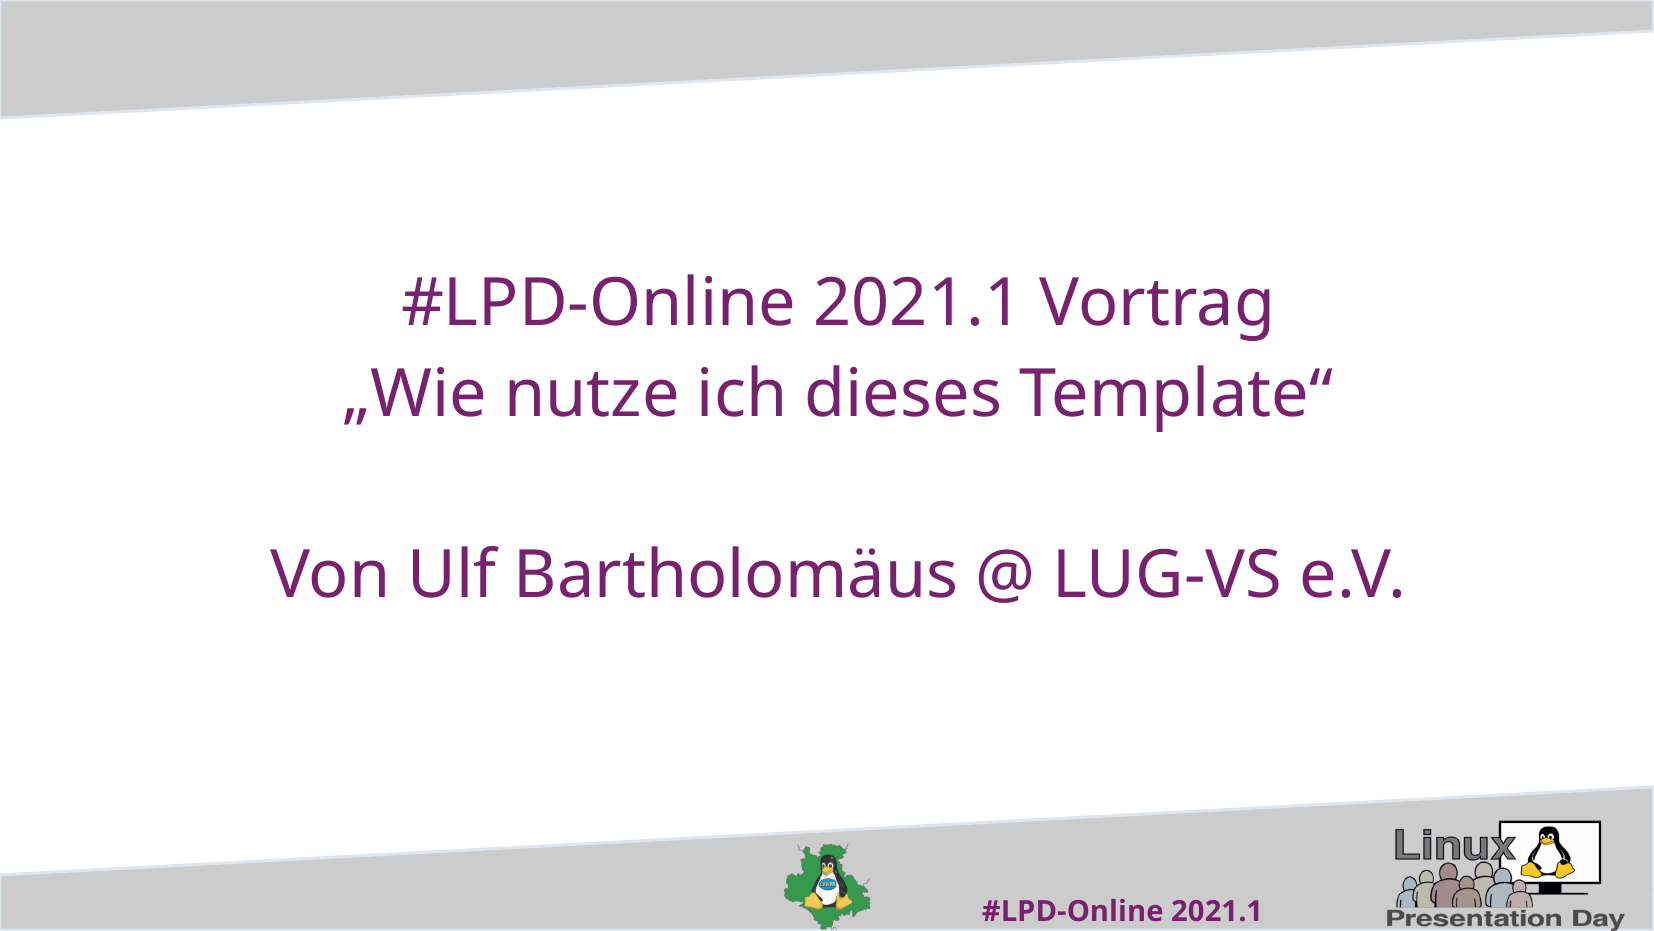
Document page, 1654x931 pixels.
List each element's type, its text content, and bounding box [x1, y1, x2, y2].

picture [781, 841, 873, 931]
subtitle #LPD-Online 2021.1 Vortrag „Wie nutze ich dieses Template“ Von Ulf Bartholomäus @ LUG-VS e.V. [248, 230, 1430, 642]
picture [1387, 820, 1625, 931]
